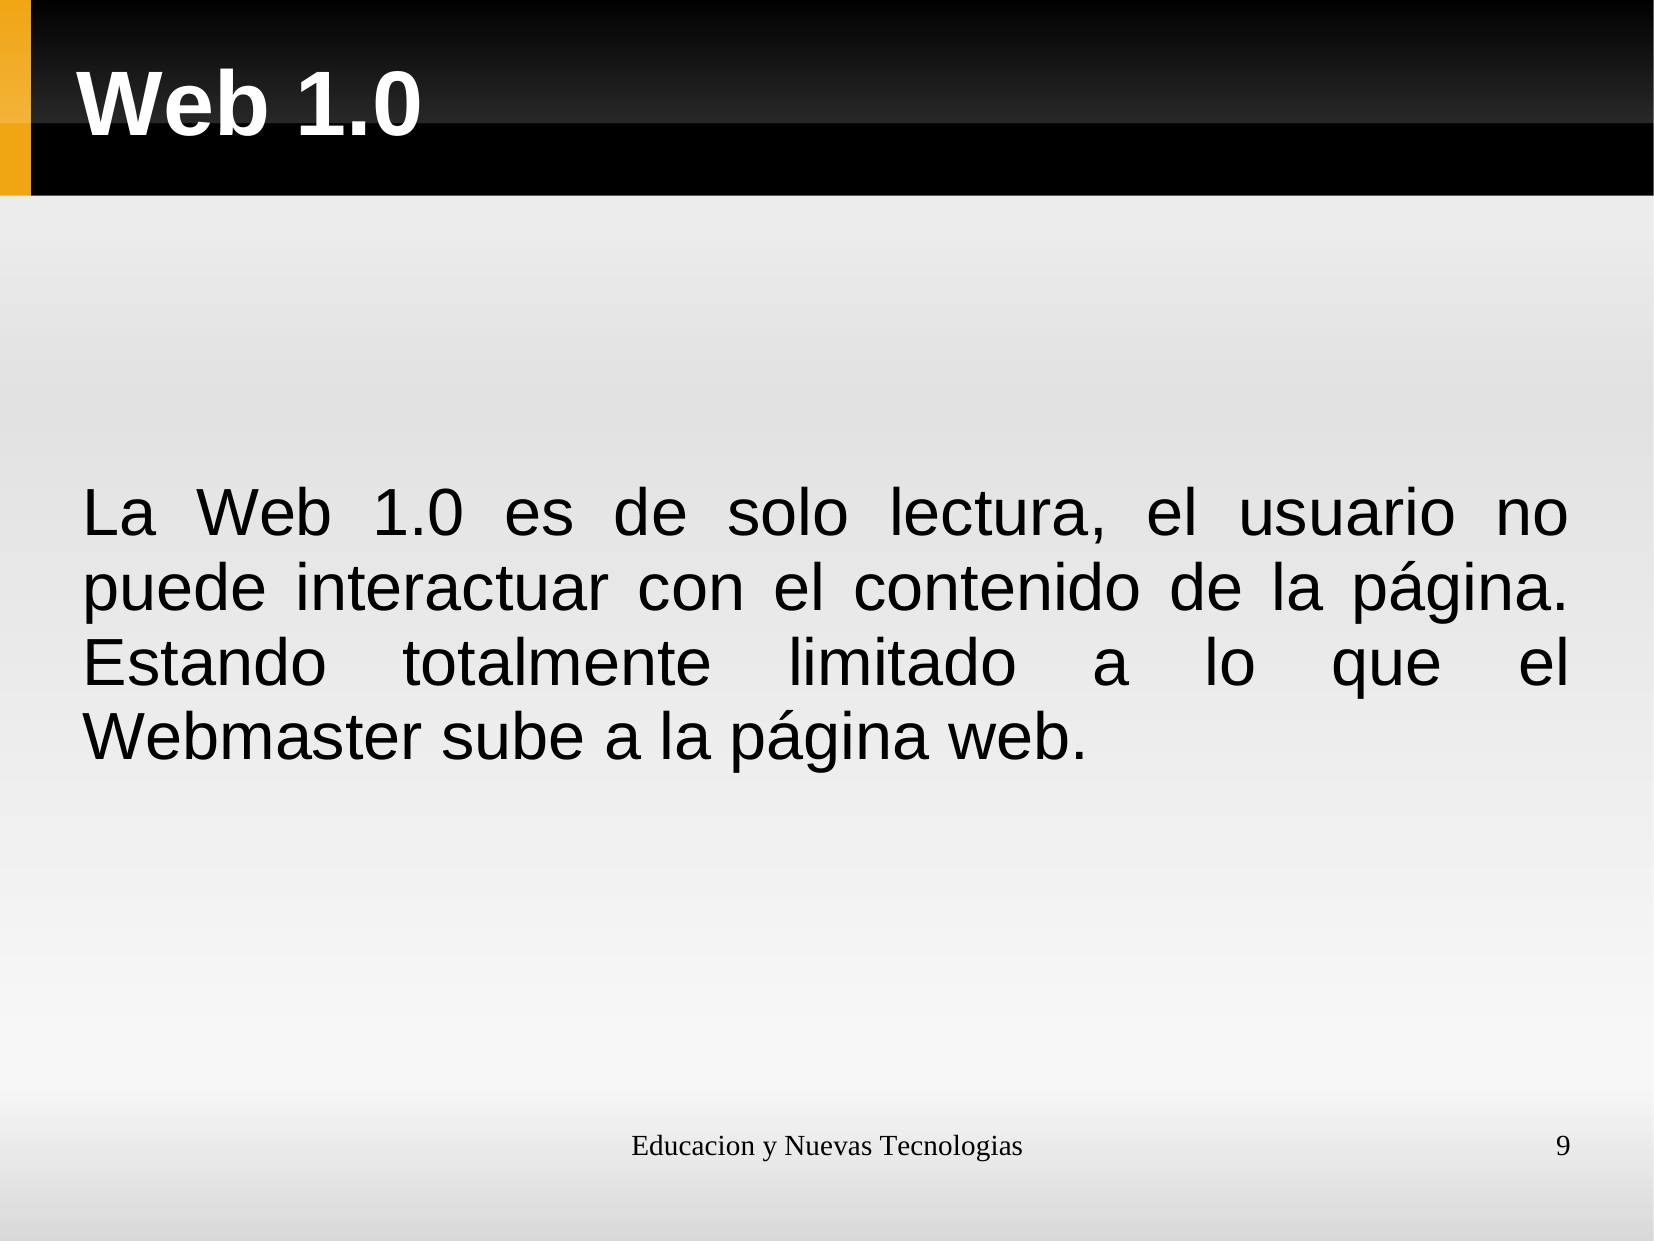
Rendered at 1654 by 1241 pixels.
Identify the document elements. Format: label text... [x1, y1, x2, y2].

subtitle La Web 1.0 es de solo lectura, el usuario no puede interactuar con el contenido de la página. Estando totalmente limitado a lo que el Webmaster sube a la página web. [82, 297, 1571, 1102]
picture [0, 0, 1654, 1241]
title Web 1.0 [76, 0, 1565, 208]
